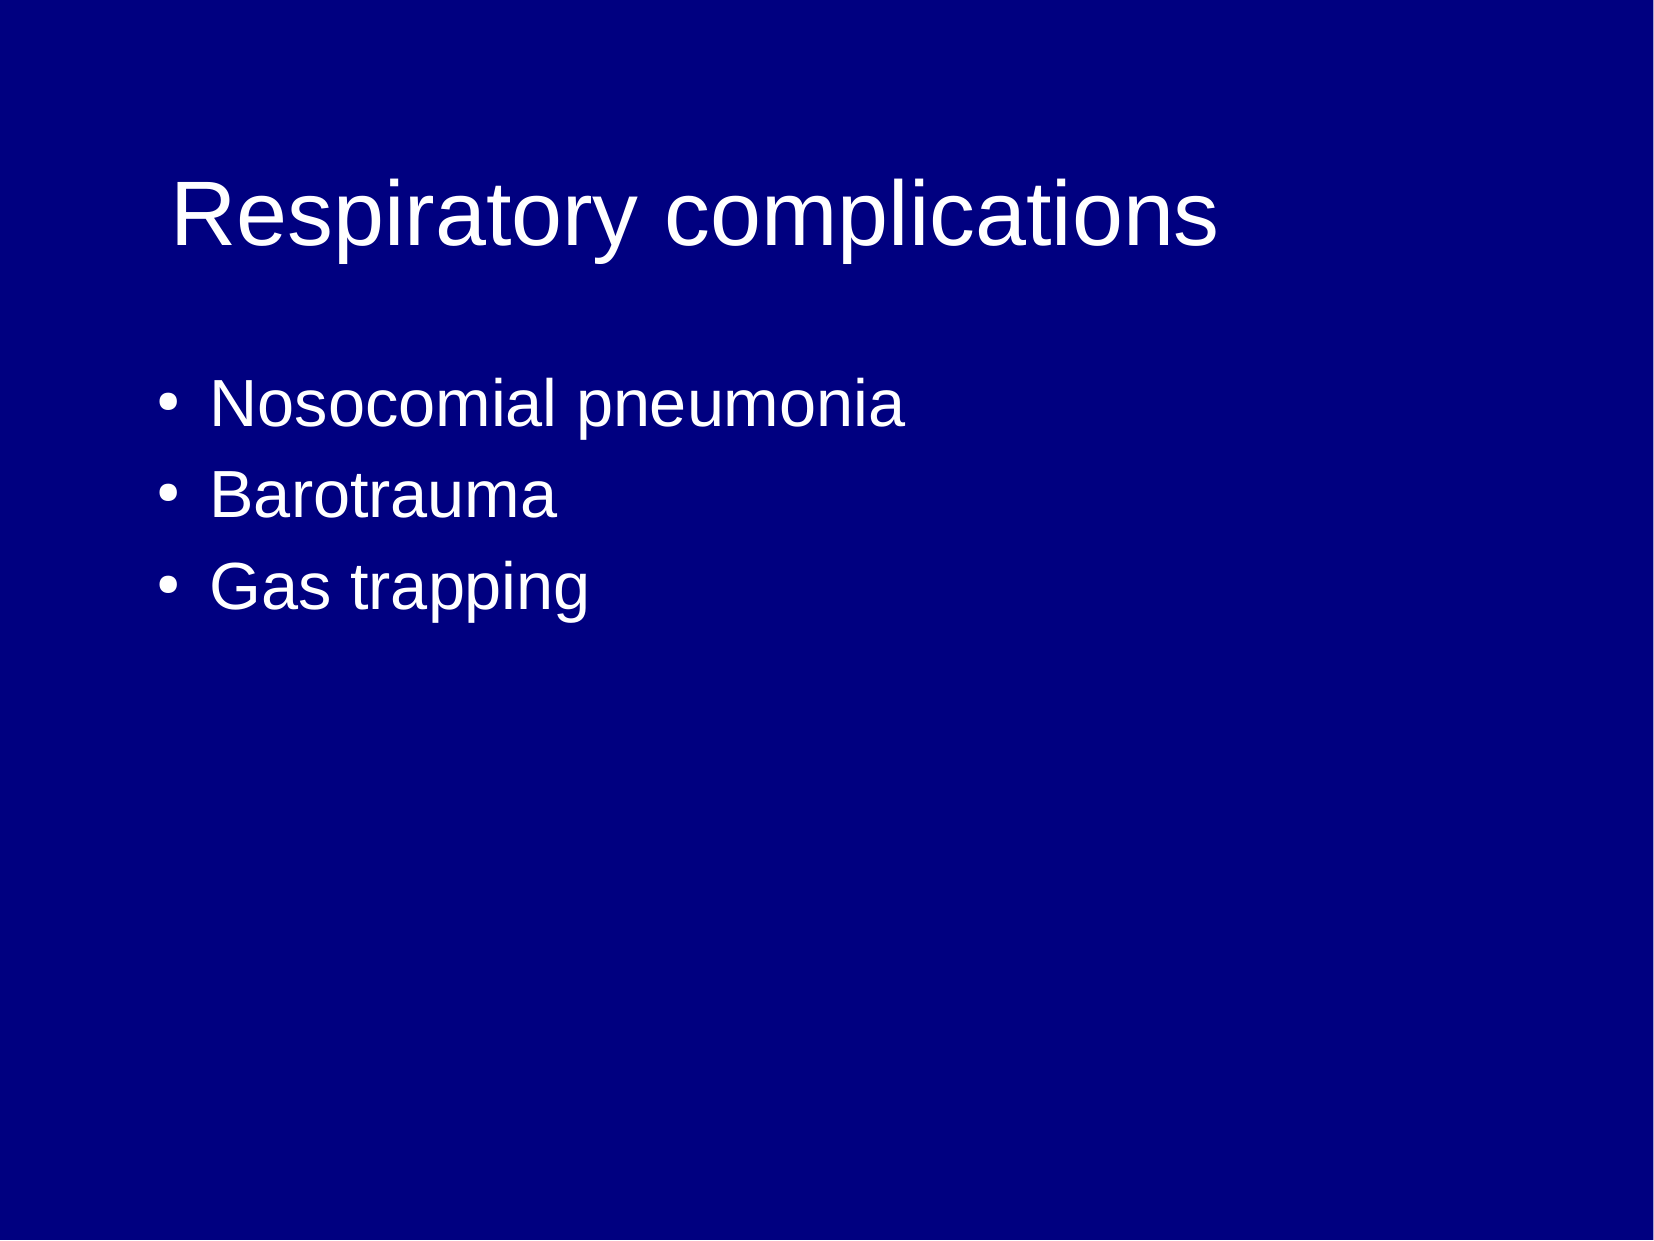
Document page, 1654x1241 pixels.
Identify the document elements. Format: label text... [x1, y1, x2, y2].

list Nosocomial pneumonia Barotrauma Gas trapping [124, 358, 1530, 1103]
title Respiratory complications [124, 83, 1268, 344]
